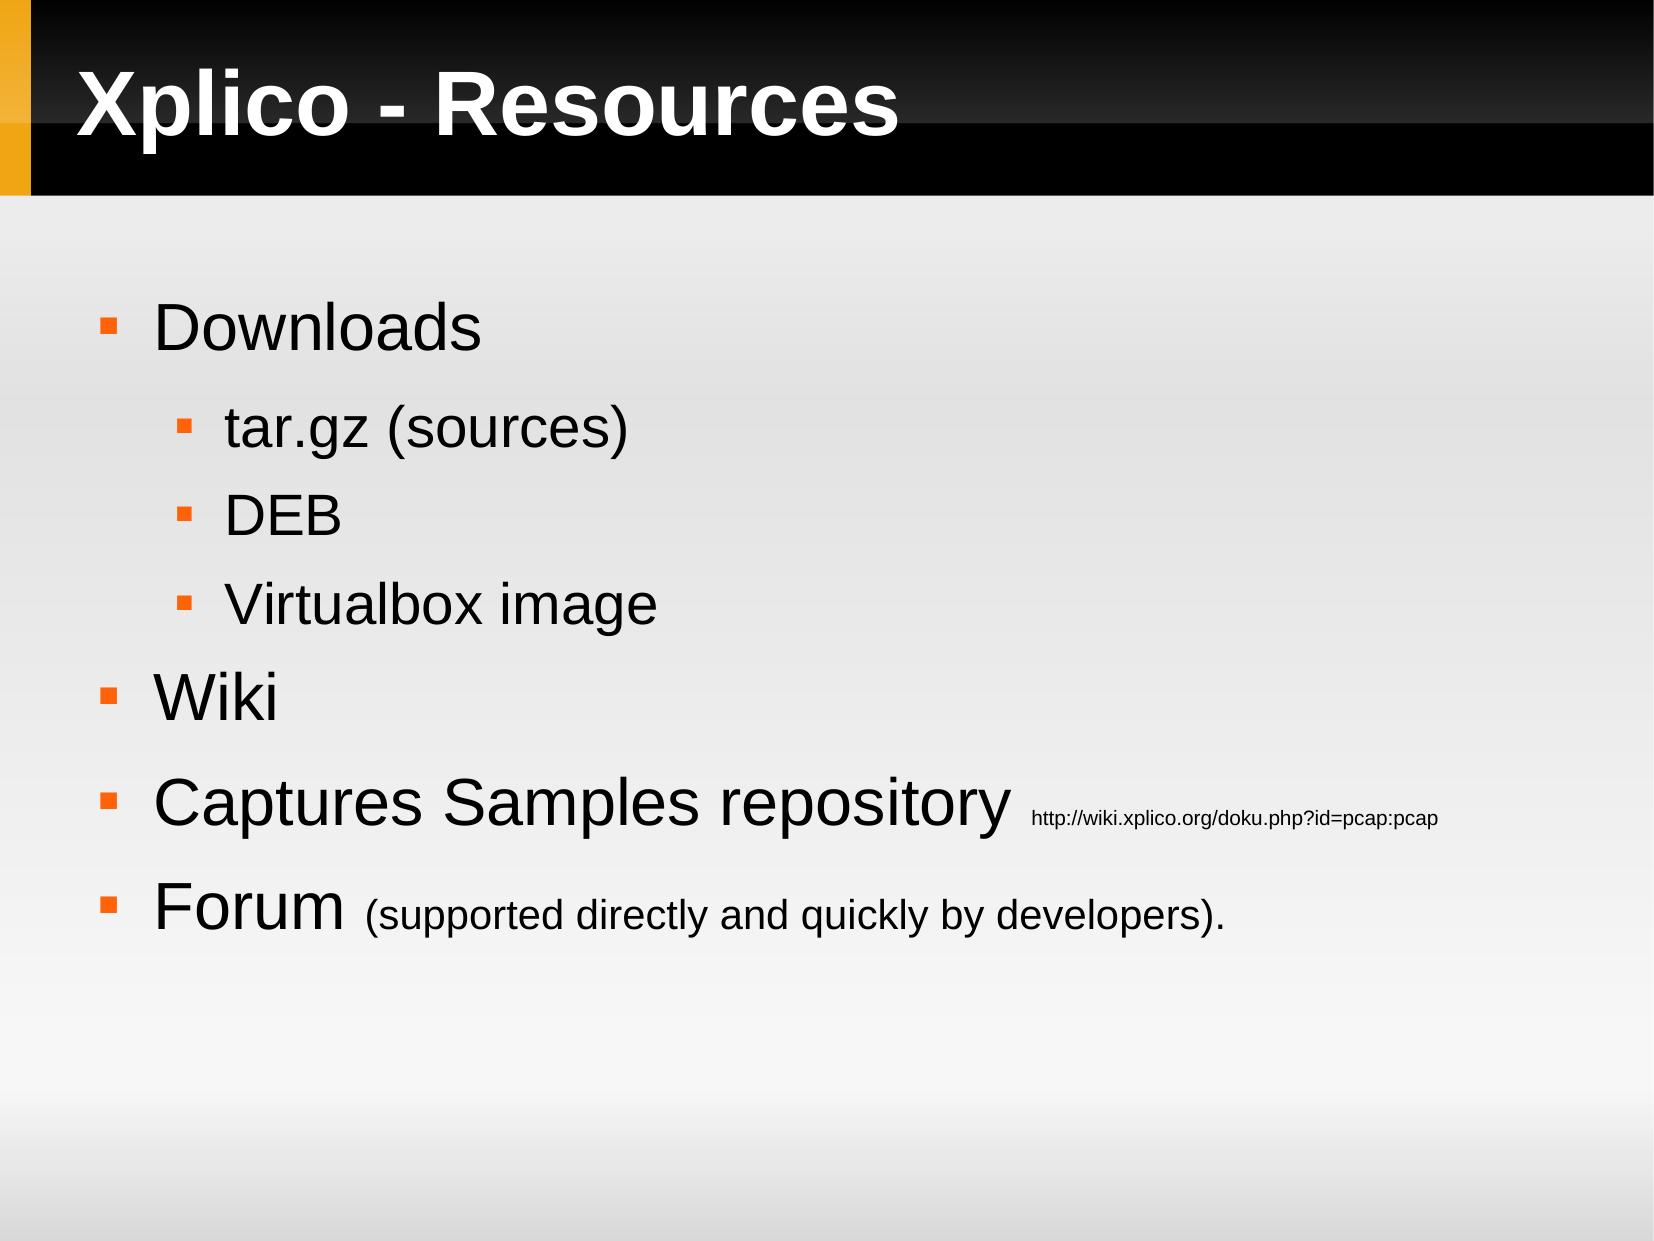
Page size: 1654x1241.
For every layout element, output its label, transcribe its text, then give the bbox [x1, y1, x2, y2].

title Xplico - Resources [76, 7, 1565, 200]
picture [0, 0, 1654, 1241]
list Downloads tar.gz (sources) DEB Virtualbox image Wiki Captures Samples repository http://wiki.xplico.org/doku.php?id=pcap:pcap Forum (supported directly and quickly by developers). [82, 290, 1571, 1094]
